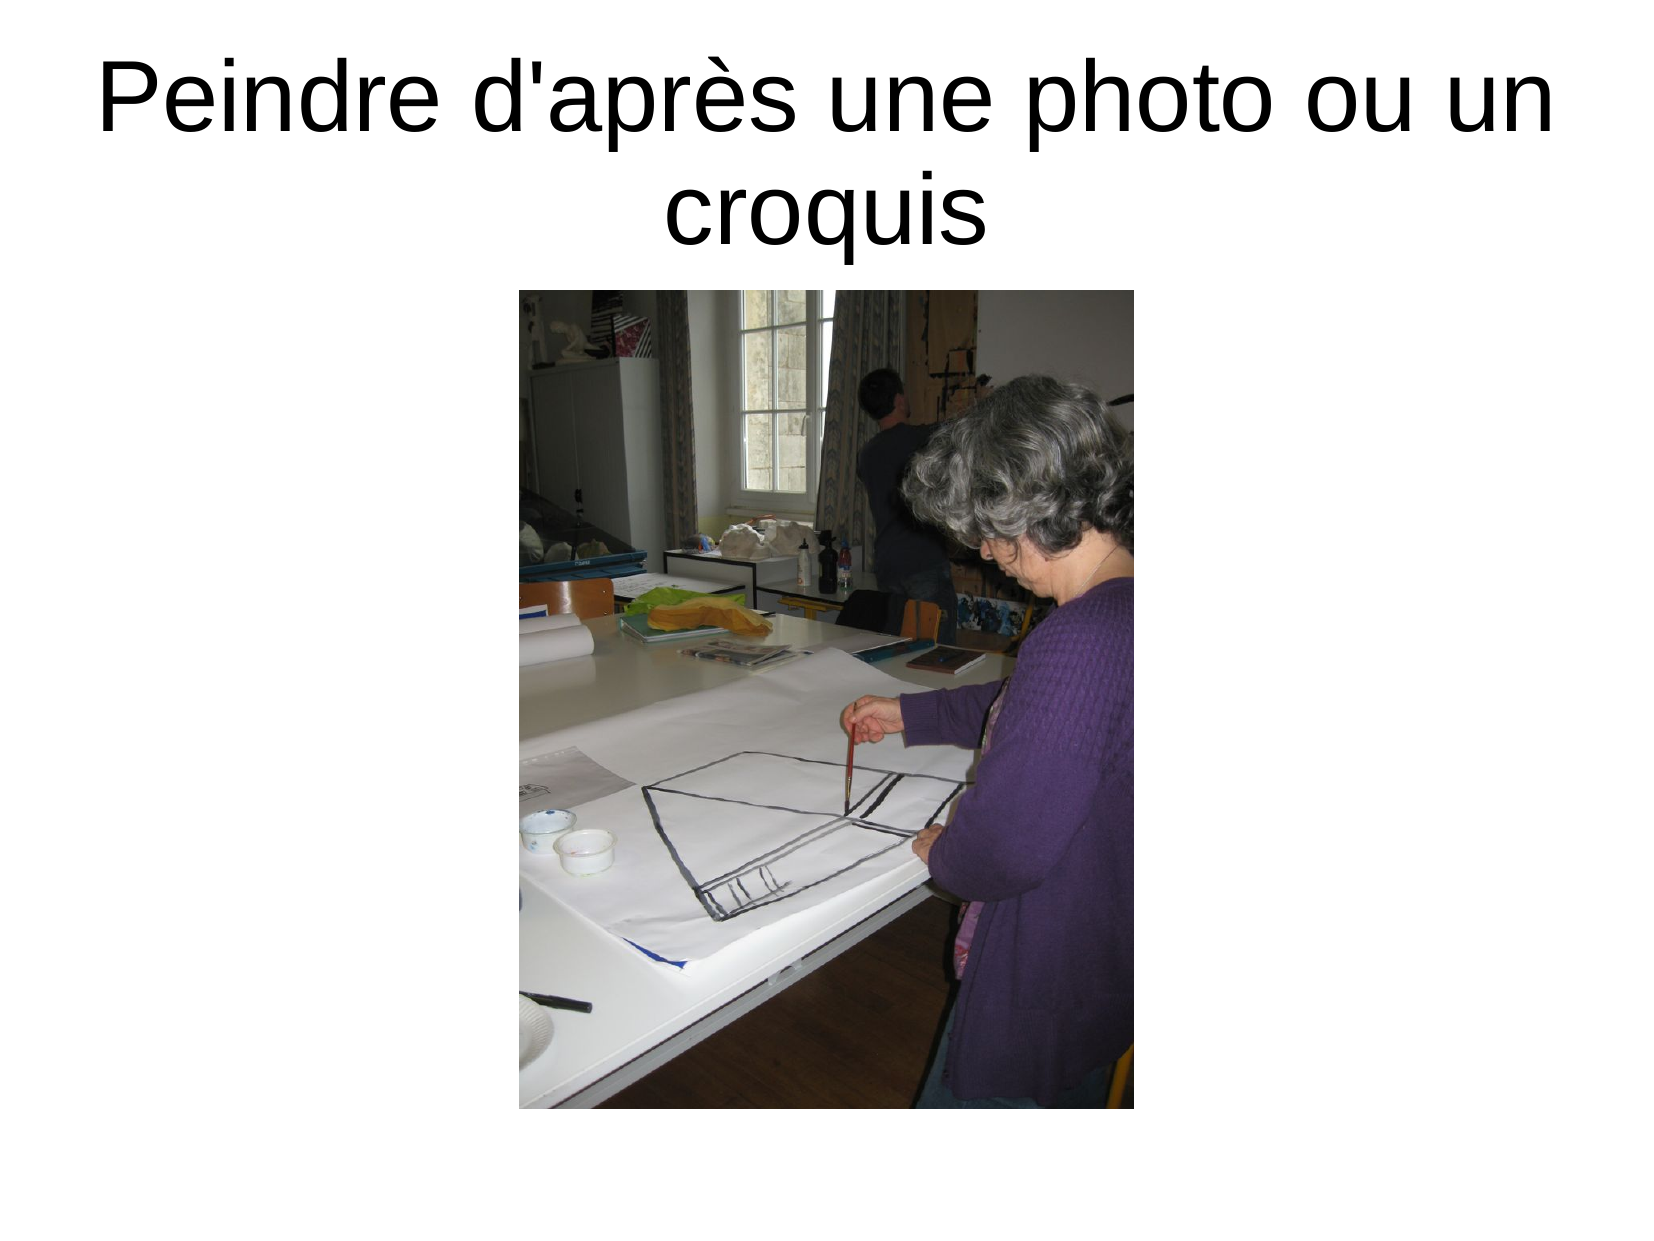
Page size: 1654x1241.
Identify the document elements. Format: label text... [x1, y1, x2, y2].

title Peindre d'après une photo ou un croquis [82, 39, 1571, 266]
picture [519, 290, 1134, 1109]
